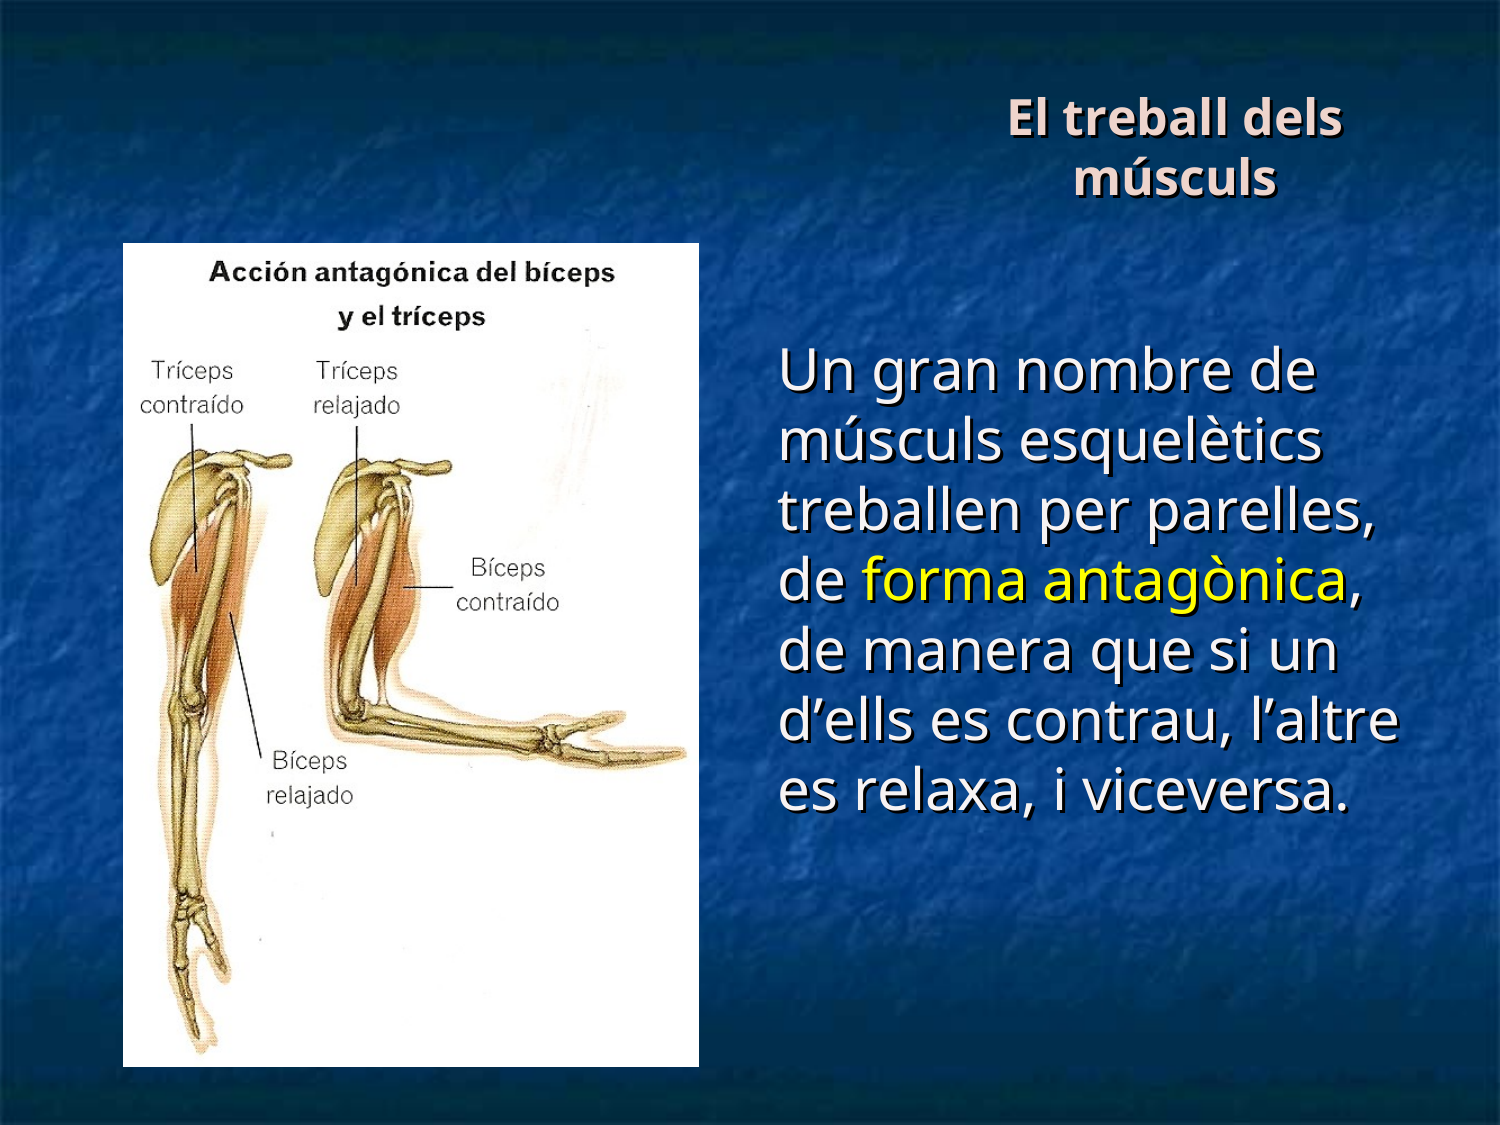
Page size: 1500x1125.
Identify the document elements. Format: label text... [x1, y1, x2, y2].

picture [0, 0, 1500, 1125]
text_box [123, 243, 699, 1067]
text_box El treball dels músculs [820, 78, 1412, 214]
list Un gran nombre de músculs esquelètics treballen per parelles, de forma antagònica, de manera que si un d’ells es contrau, l’altre es relaxa, i viceversa. [762, 324, 1426, 1001]
